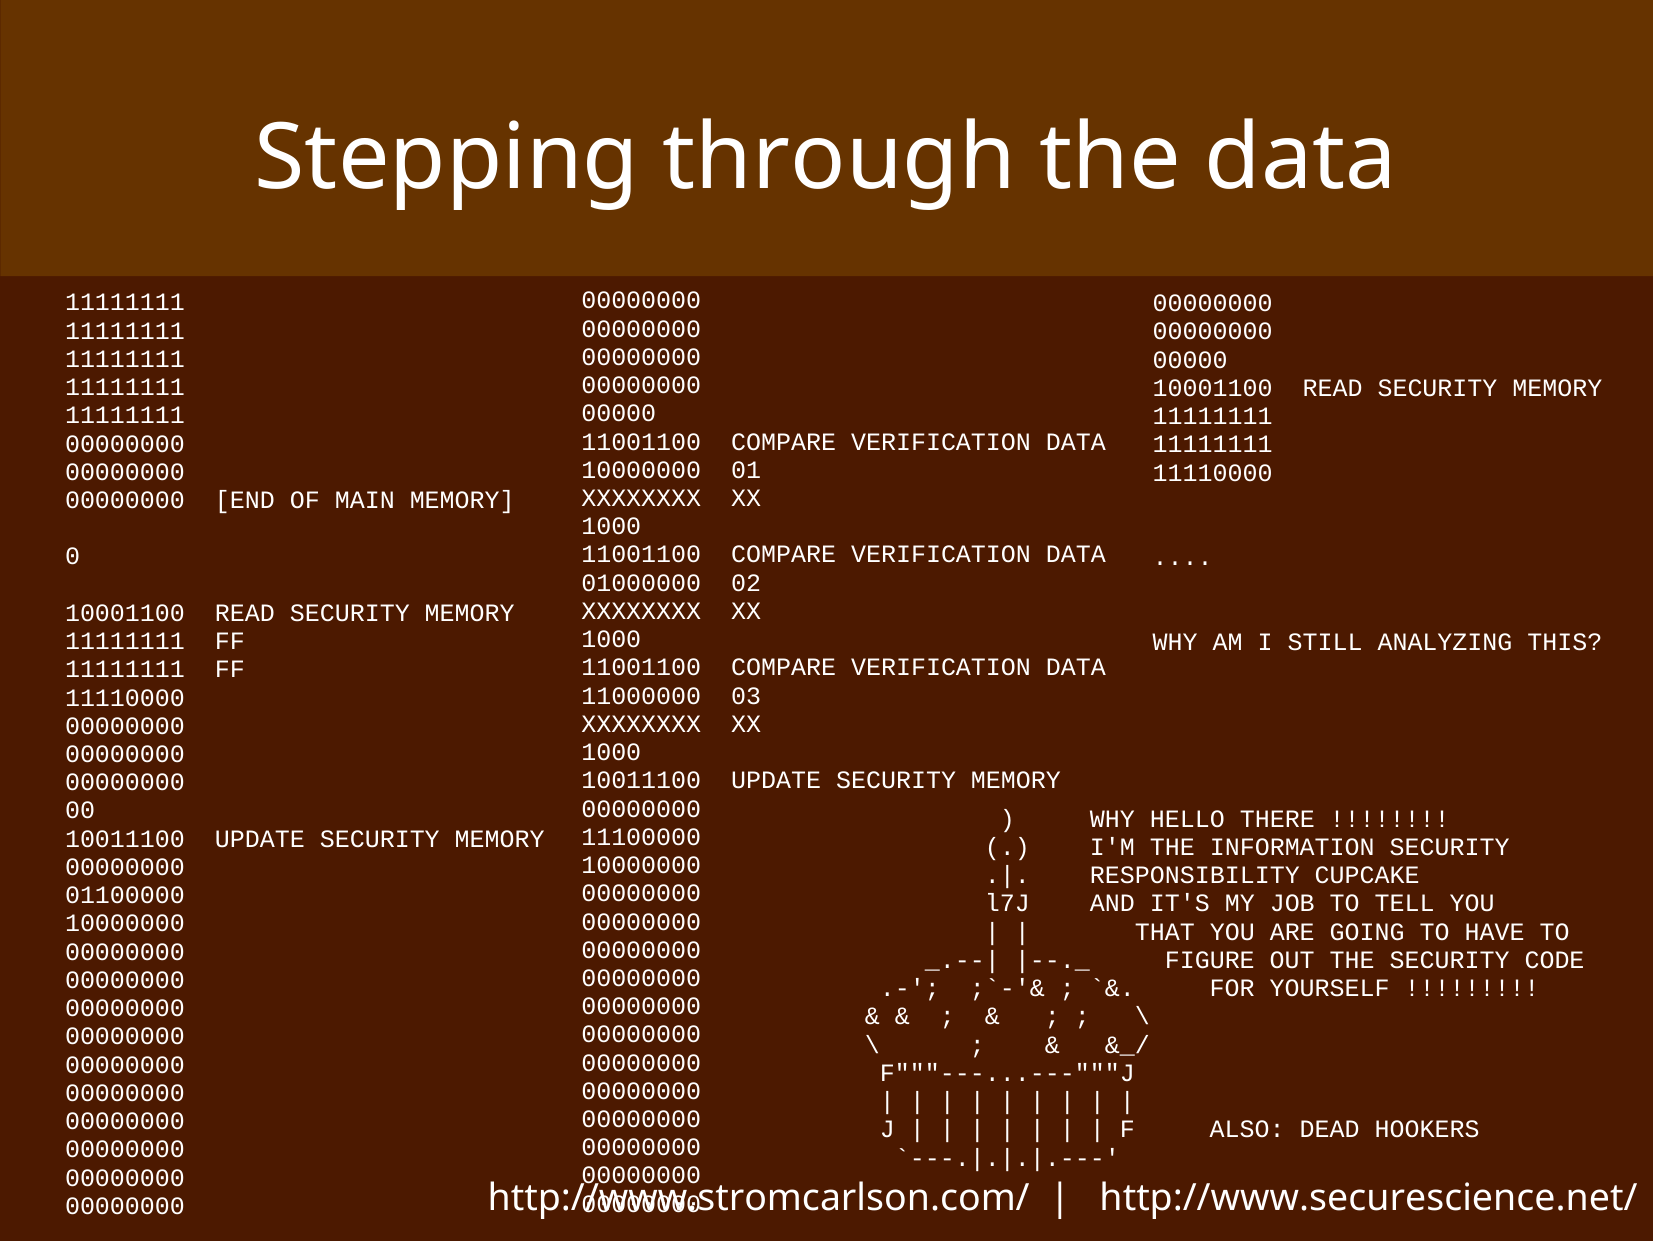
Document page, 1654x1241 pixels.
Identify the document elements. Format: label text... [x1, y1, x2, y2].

list 11111111 11111111 11111111 11111111 11111111 00000000 00000000 00000000 [END OF MAIN MEMORY] 0 10001100 READ SECURITY MEMORY 11111111 FF 11111111 FF 11110000 00000000 00000000 00000000 00 10011100 UPDATE SECURITY MEMORY 00000000 01100000 10000000 00000000 00000000 00000000 00000000 00000000 00000000 00000000 00000000 00000000 00000000 [47, 290, 576, 1241]
text_box ) WHY HELLO THERE !!!!!!!! (.) I'M THE INFORMATION SECURITY .|. RESPONSIBILITY CUPCAKE l7J AND IT'S MY JOB TO TELL YOU | | THAT YOU ARE GOING TO HAVE TO _.--| |--._ FIGURE OUT THE SECURITY CODE .-'; ;`-'& ; `&. FOR YOURSELF !!!!!!!!! & & ; & ; ; \ \ ; & &_/ F"""---...---"""J | | | | | | | | | J | | | | | | | F ALSO: DEAD HOOKERS `---.|.|.|.---' [832, 799, 1631, 1203]
text_box 00000000 00000000 00000 10001100 READ SECURITY MEMORY 11111111 11111111 11110000 .... WHY AM I STILL ANALYZING THIS? [1120, 283, 1618, 799]
list 00000000 00000000 00000000 00000000 00000 11001100 COMPARE VERIFICATION DATA 10000000 01 XXXXXXXX XX 1000 11001100 COMPARE VERIFICATION DATA 01000000 02 XXXXXXXX XX 1000 11001100 COMPARE VERIFICATION DATA 11000000 03 XXXXXXXX XX 1000 10011100 UPDATE SECURITY MEMORY 00000000 11100000 10000000 00000000 00000000 00000000 00000000 00000000 00000000 00000000 00000000 00000000 00000000 00000000 00000000 [563, 288, 1145, 1205]
title Stepping through the data [82, 49, 1571, 257]
